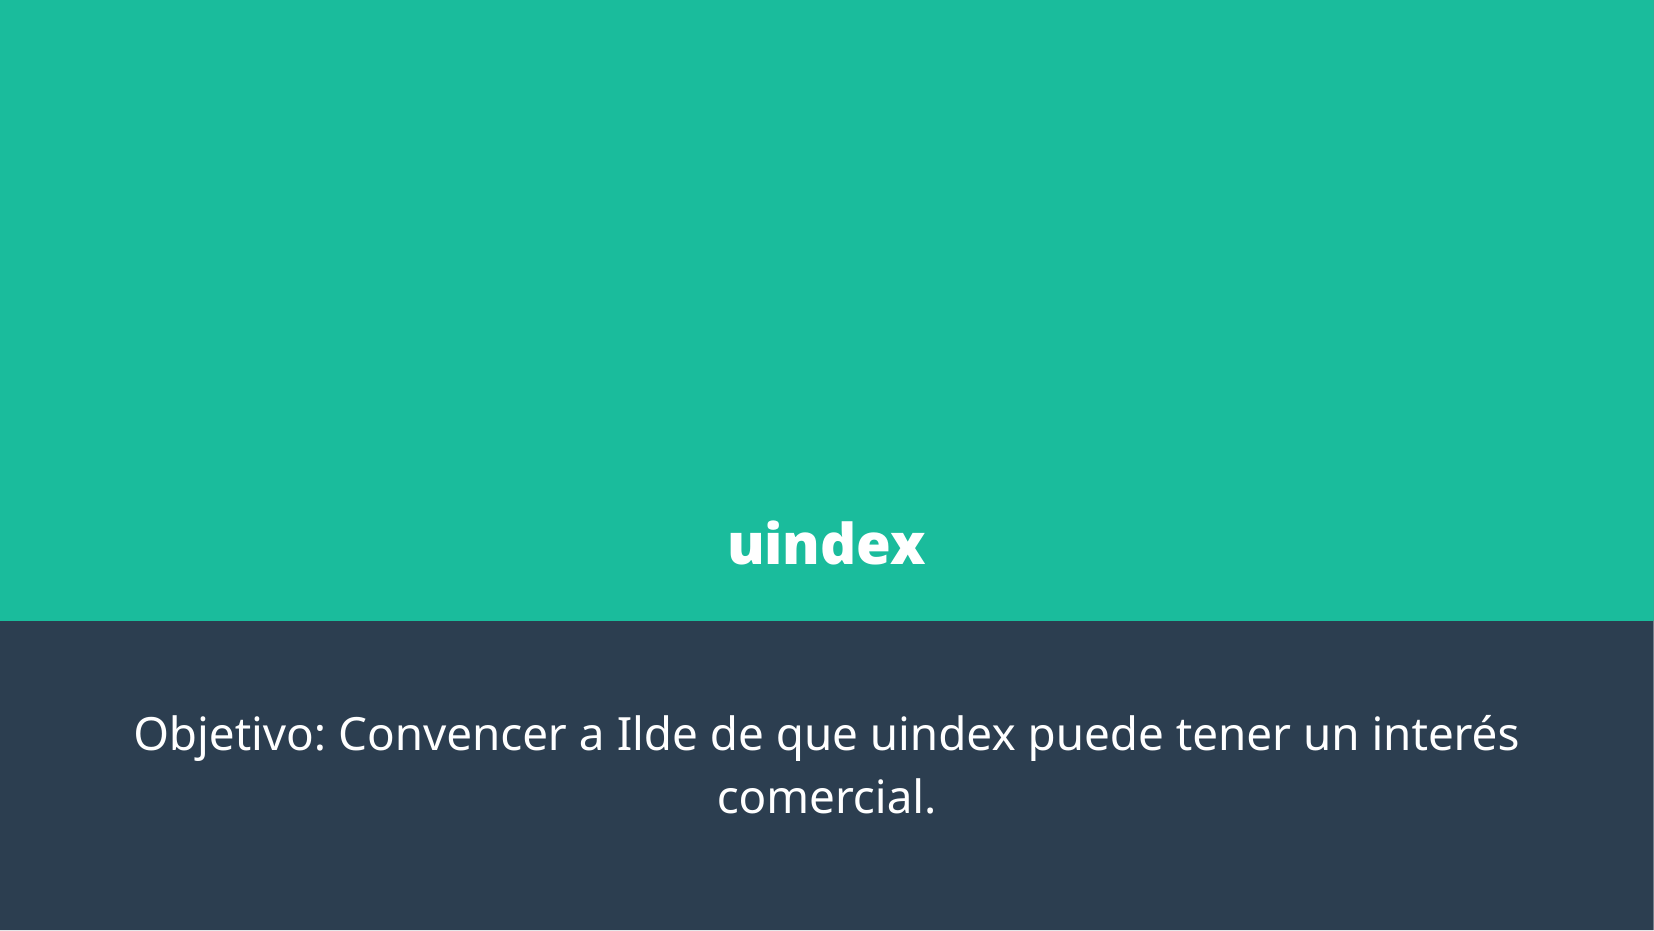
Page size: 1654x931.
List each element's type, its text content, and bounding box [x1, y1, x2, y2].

subtitle Objetivo: Convencer a Ilde de que uindex puede tener un interés comercial. [59, 642, 1595, 886]
title uindex [59, 465, 1595, 583]
